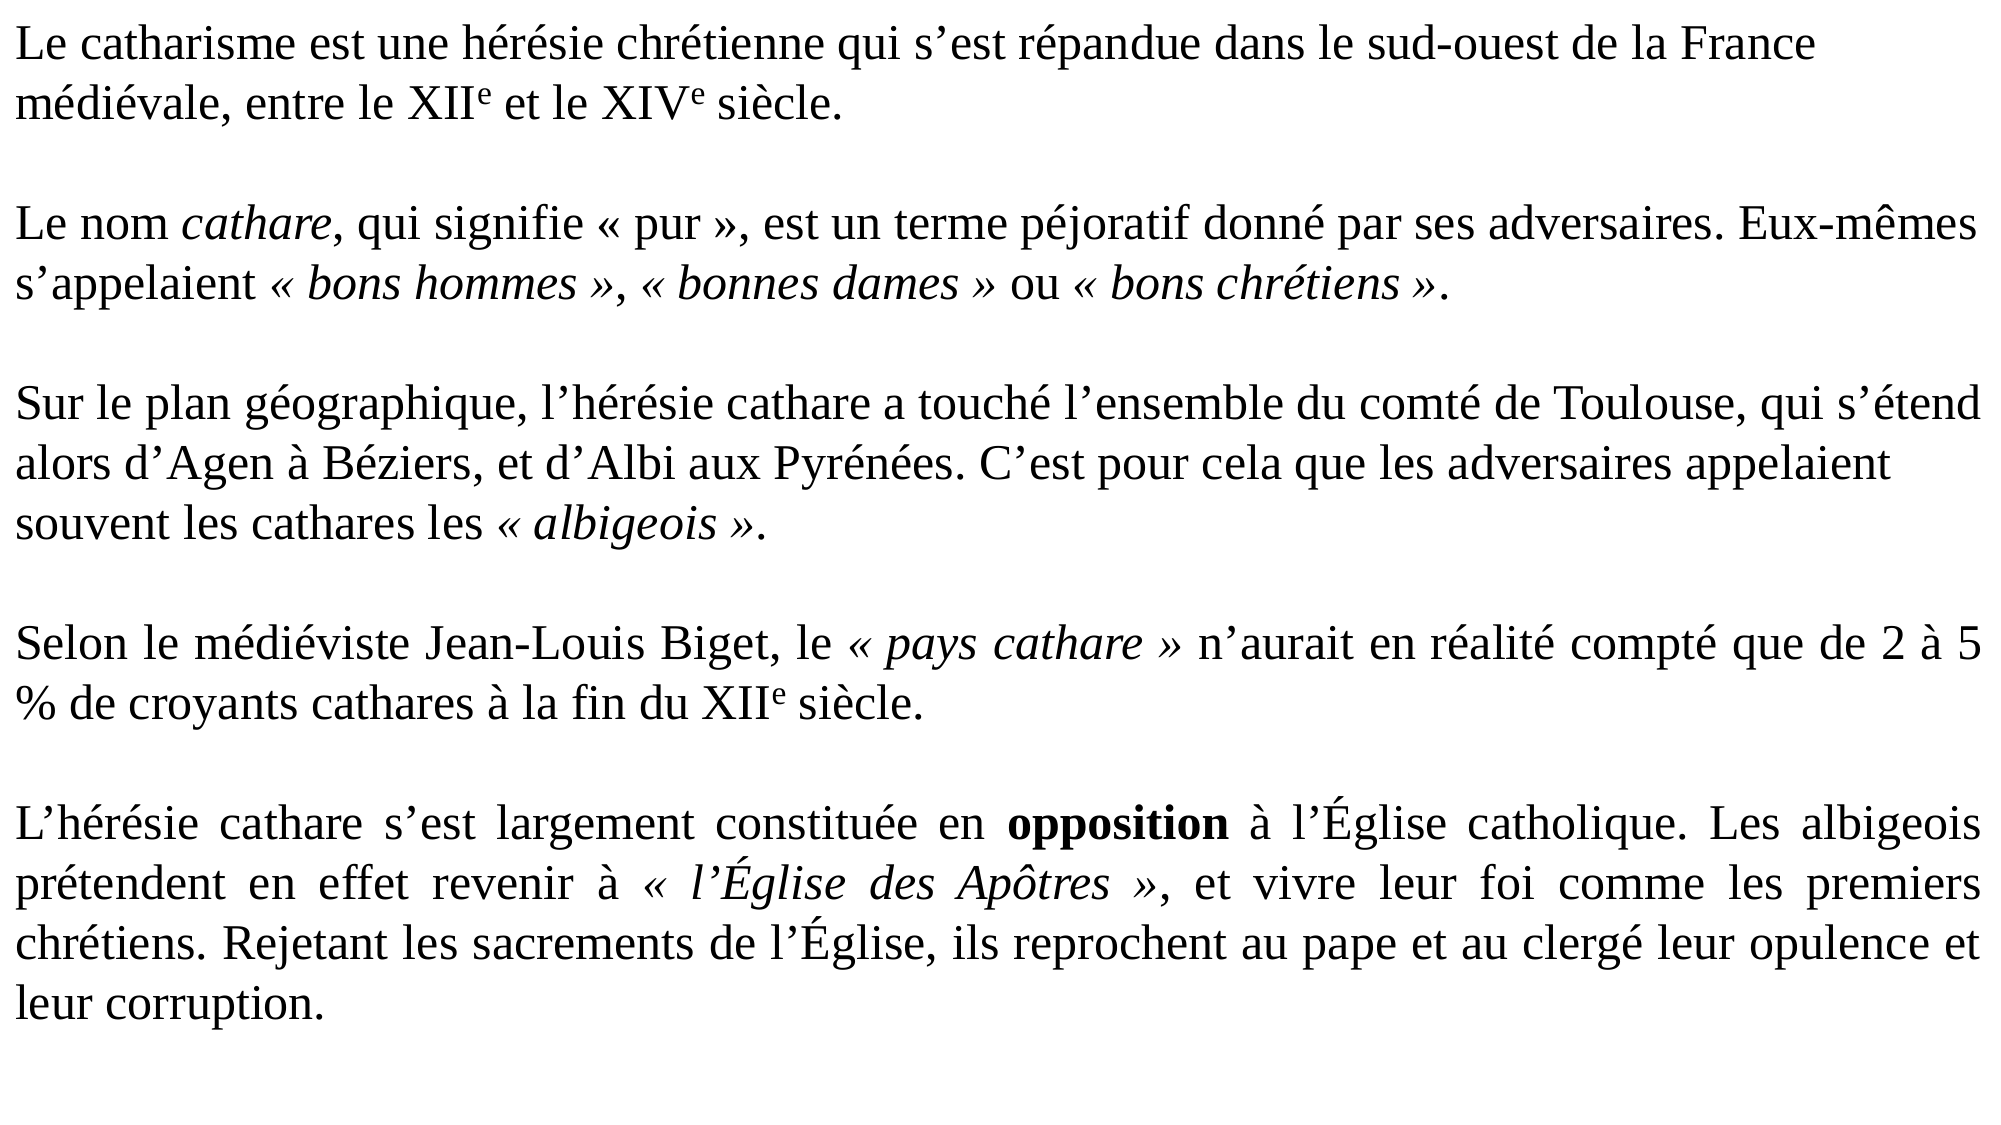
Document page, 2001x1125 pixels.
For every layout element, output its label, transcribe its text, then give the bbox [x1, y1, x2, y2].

text_box Le catharisme est une hérésie chrétienne qui s’est répandue dans le sud-ouest de la France médiévale, entre le XIIe et le XIVe siècle. Le nom cathare, qui signifie « pur », est un terme péjoratif donné par ses adversaires. Eux-mêmes s’appelaient « bons hommes », « bonnes dames » ou « bons chrétiens ». Sur le plan géographique, l’hérésie cathare a touché l’ensemble du comté de Toulouse, qui s’étend alors d’Agen à Béziers, et d’Albi aux Pyrénées. C’est pour cela que les adversaires appelaient souvent les cathares les « albigeois ». Selon le médiéviste Jean-Louis ­Biget, le « pays cathare » n’aurait en réalité compté que de 2 à 5 % de croyants cathares à la fin du XIIe siècle. L’hérésie cathare s’est largement constituée en opposition à l’Église catholique. Les albigeois prétendent en effet revenir à « l’Église des Apôtres », et vivre leur foi comme les premiers chrétiens. Rejetant les sacrements de l’Église, ils reprochent au pape et au clergé leur opulence et leur corruption. [0, 2, 2000, 1125]
